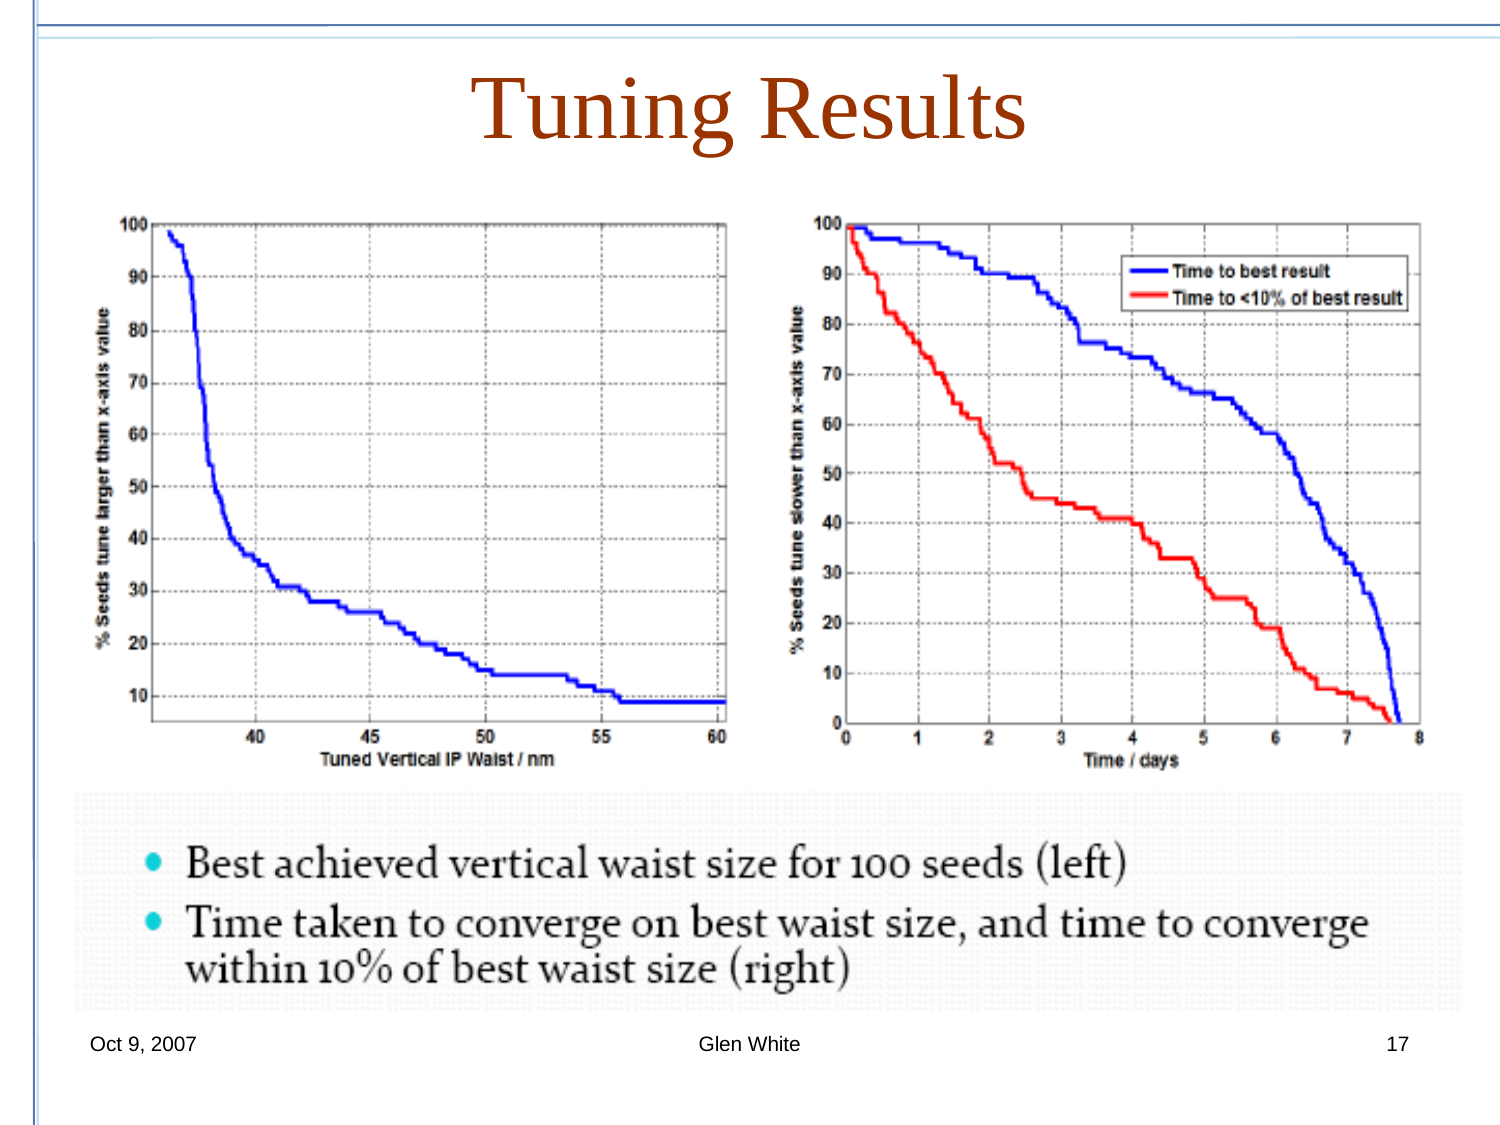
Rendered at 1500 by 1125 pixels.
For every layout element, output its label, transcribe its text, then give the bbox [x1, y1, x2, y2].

title Tuning Results [75, 56, 1425, 168]
picture [75, 187, 1463, 1013]
